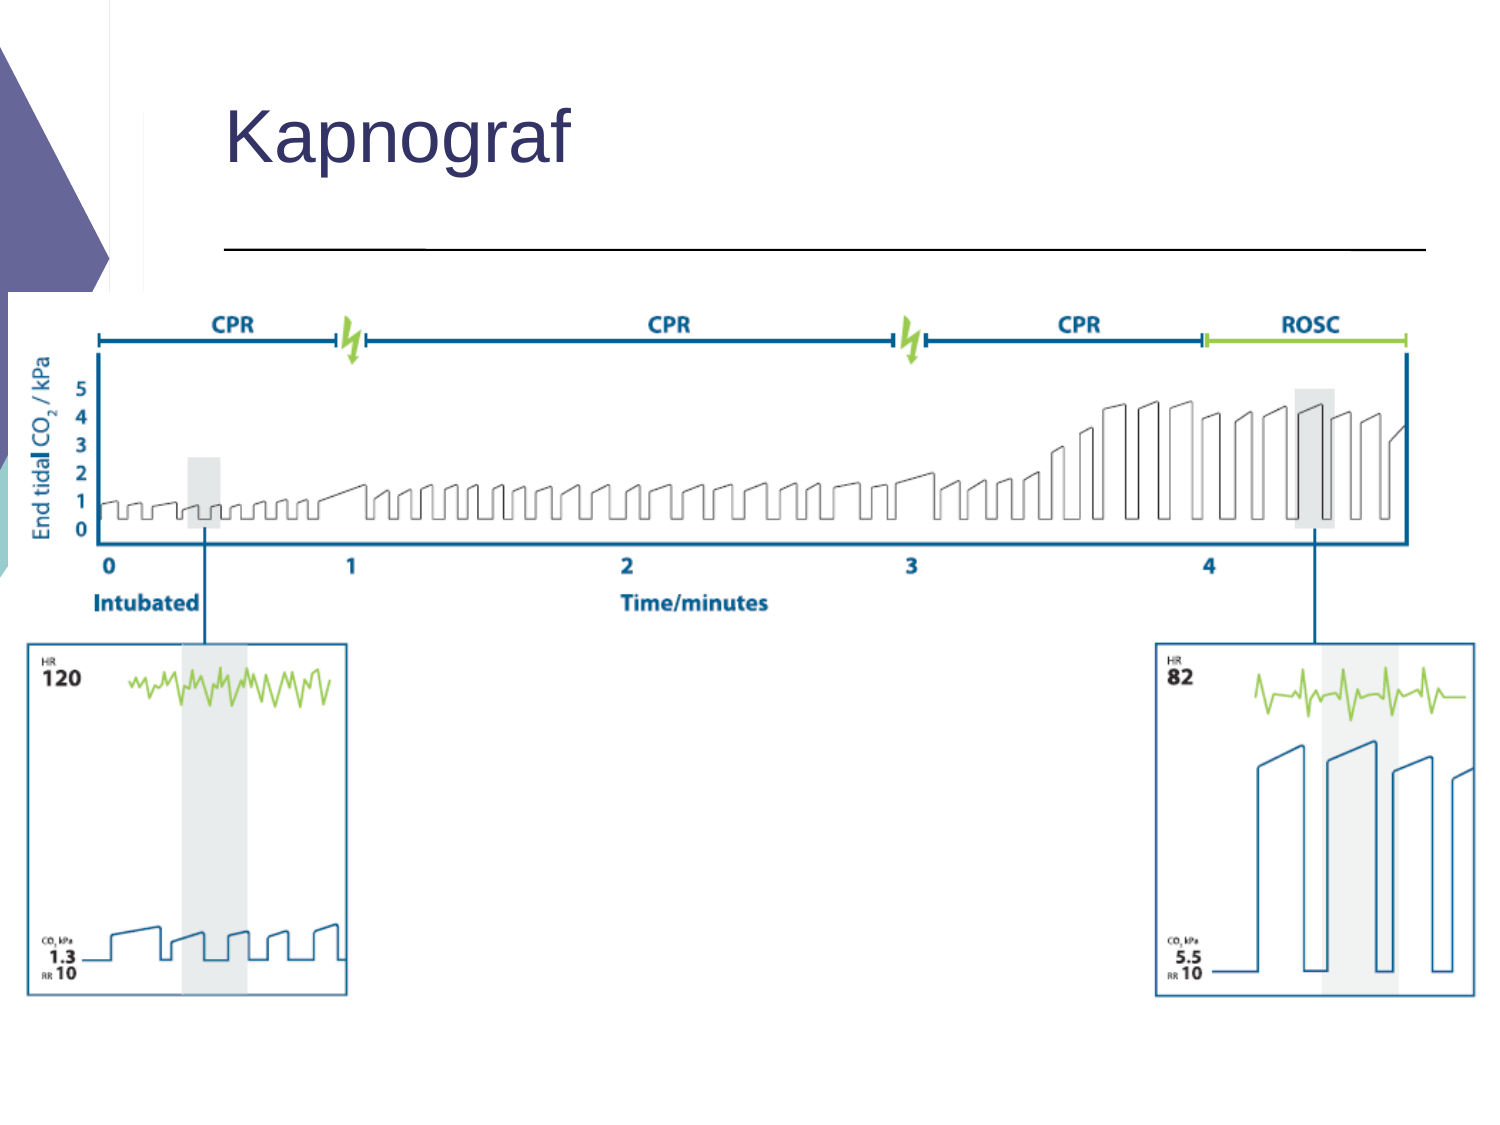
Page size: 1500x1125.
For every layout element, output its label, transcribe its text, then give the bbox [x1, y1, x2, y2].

picture [8, 292, 1500, 1018]
title Kapnograf [224, 41, 1424, 236]
